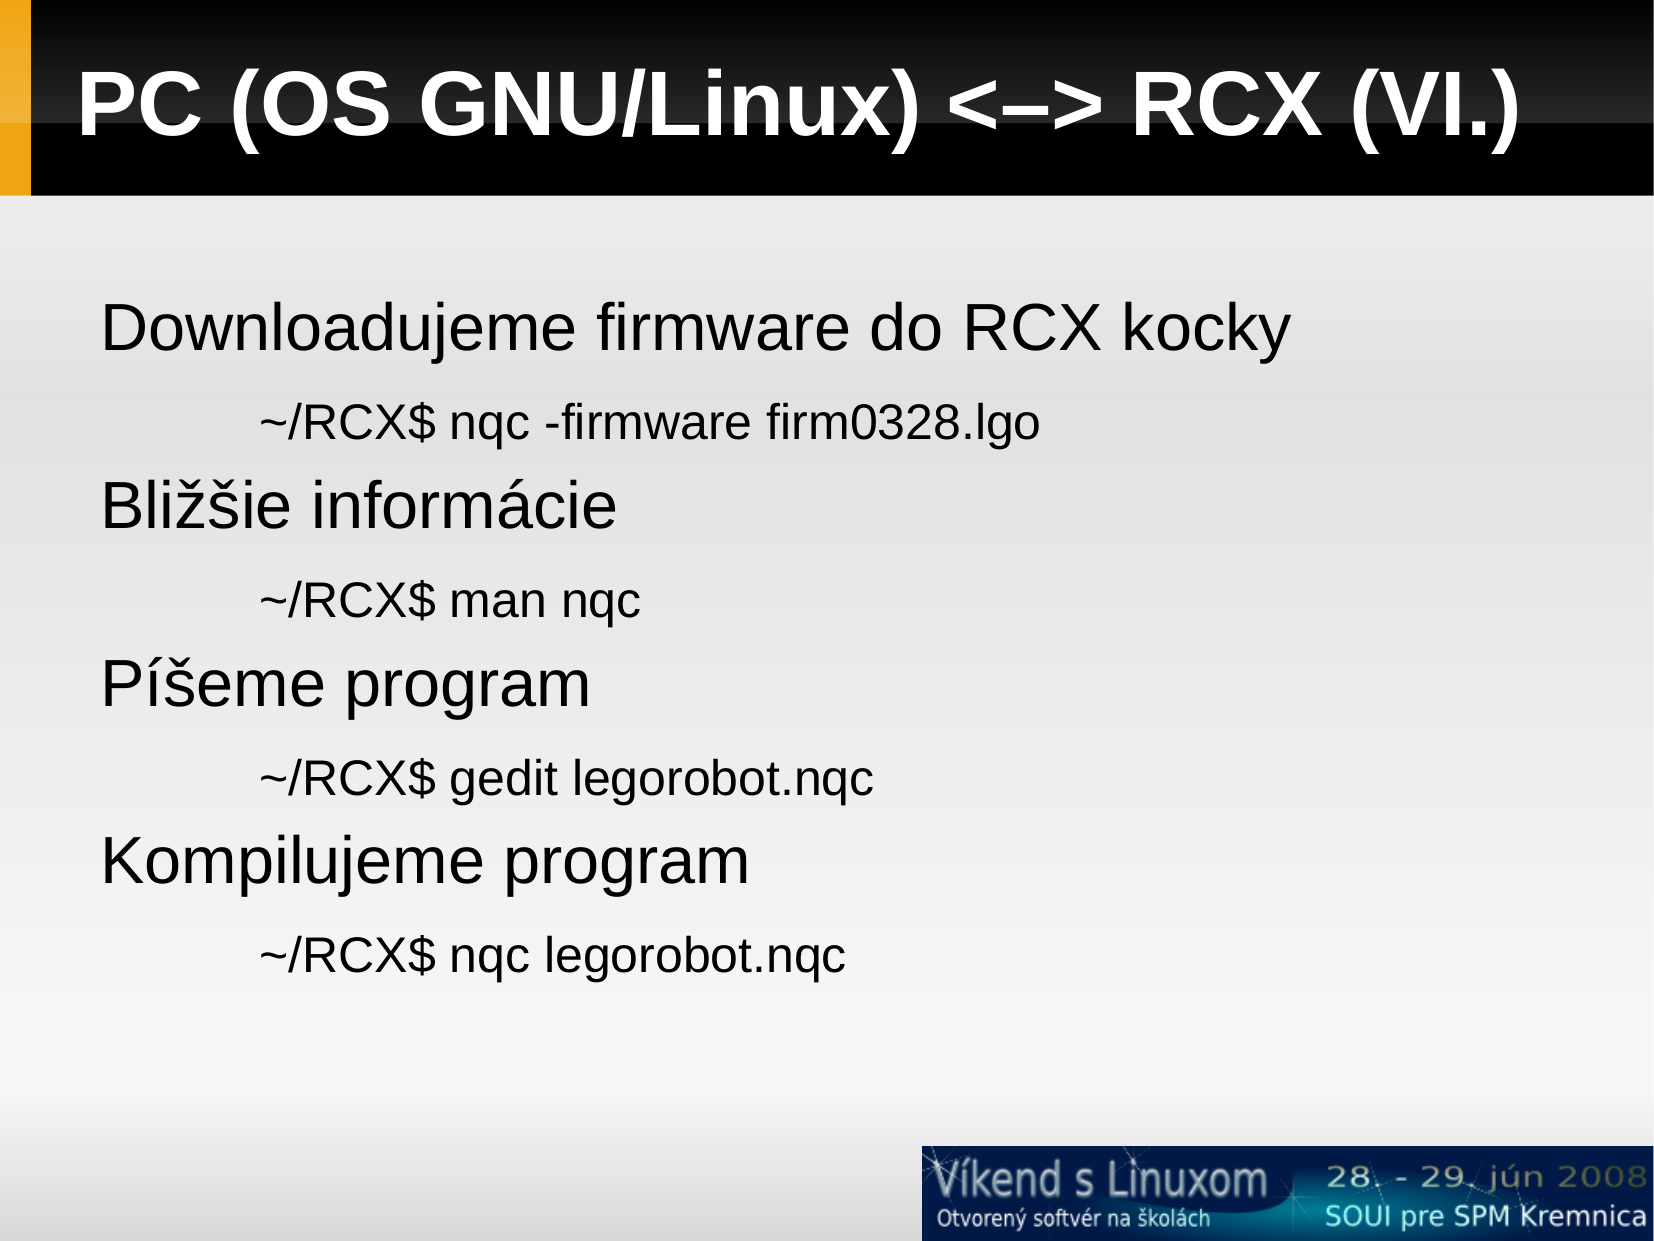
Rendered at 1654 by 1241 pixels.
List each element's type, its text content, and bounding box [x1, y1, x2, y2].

picture [0, 0, 1654, 1241]
list Downloadujeme firmware do RCX kocky ~/RCX$ nqc -firmware firm0328.lgo Bližšie informácie ~/RCX$ man nqc Píšeme program ~/RCX$ gedit legorobot.nqc Kompilujeme program ~/RCX$ nqc legorobot.nqc [82, 290, 1571, 1109]
title PC (OS GNU/Linux) <–> RCX (VI.) [76, 0, 1565, 208]
